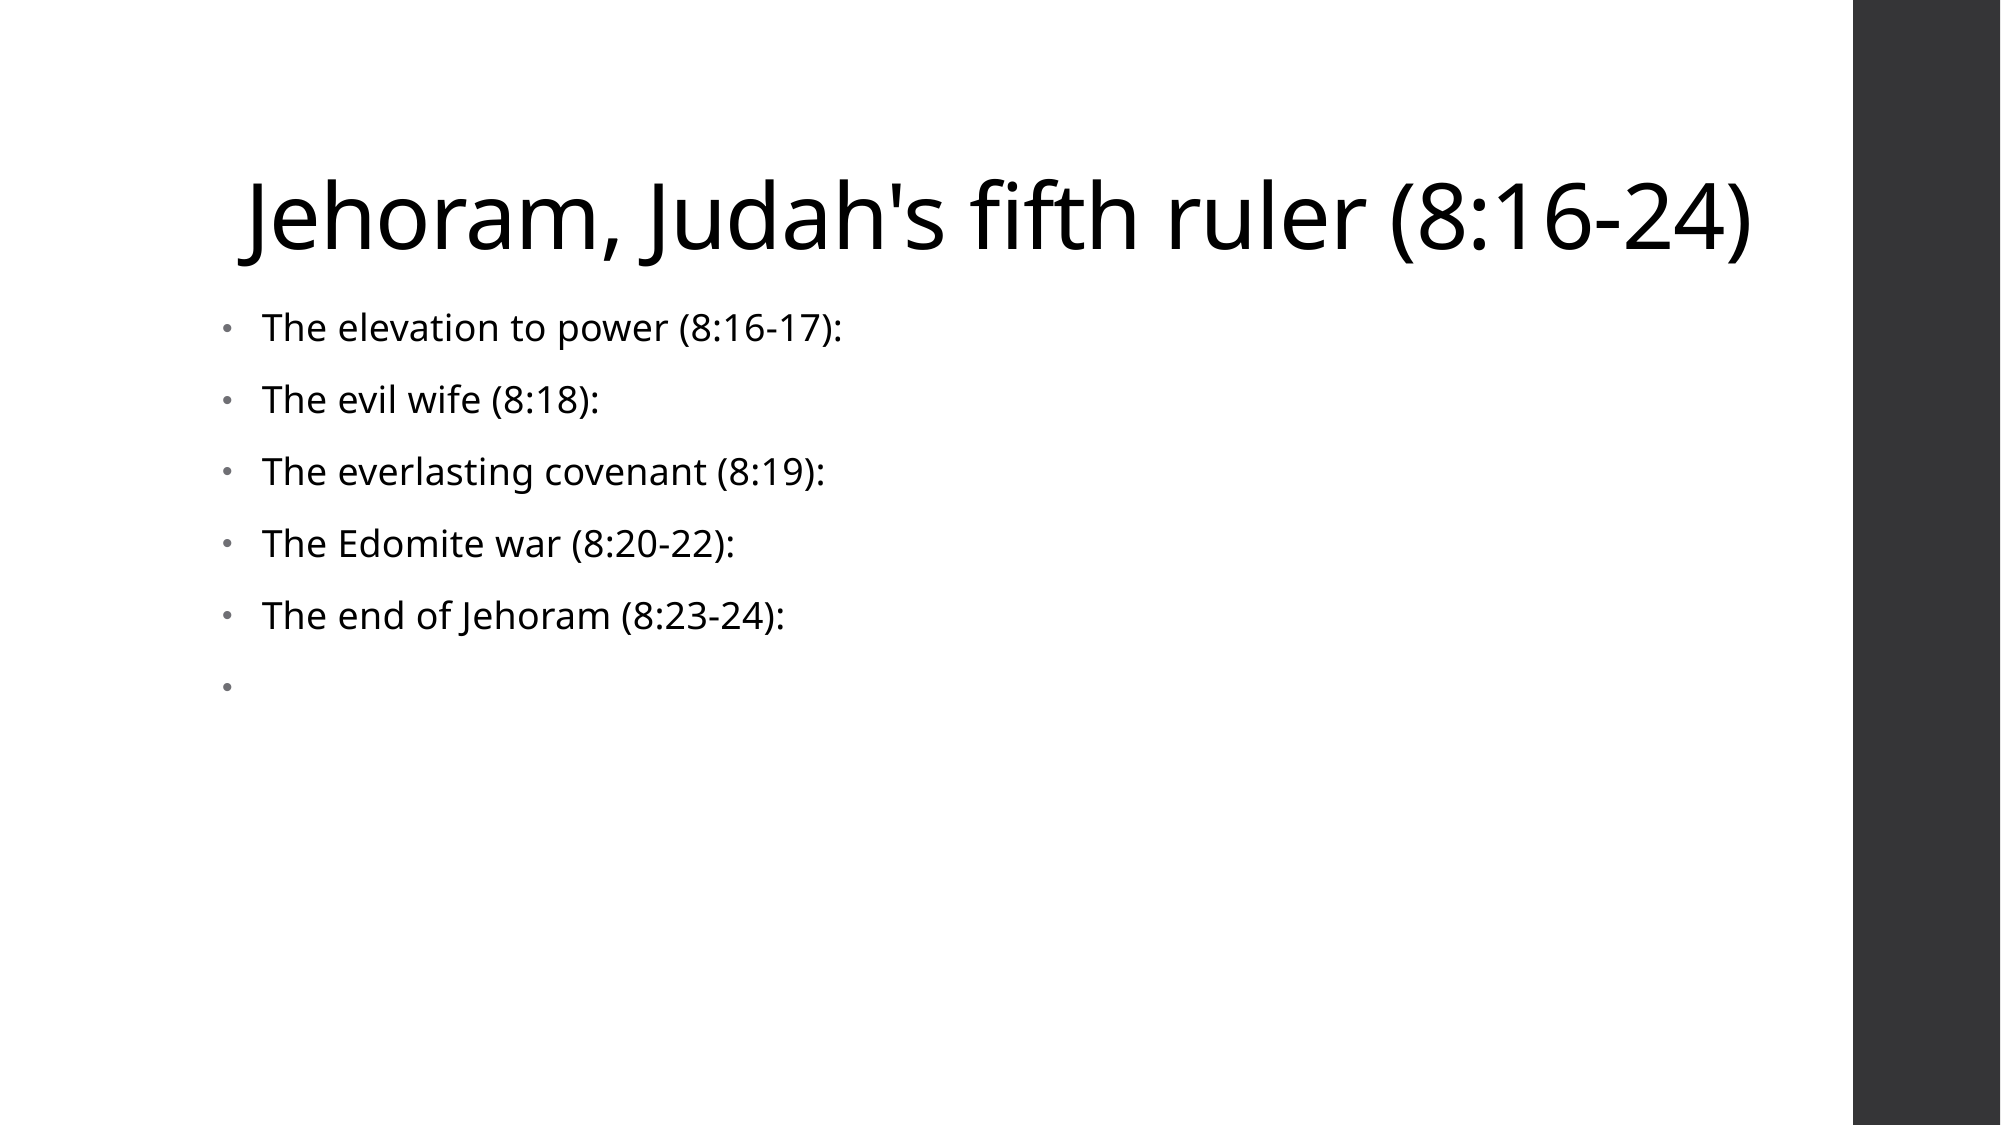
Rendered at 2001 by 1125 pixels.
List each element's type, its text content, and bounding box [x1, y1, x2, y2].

list The elevation to power (8:16-17): The evil wife (8:18): The everlasting covenant (8:19): The Edomite war (8:20-22): The end of Jehoram (8:23-24): [206, 299, 1617, 1014]
title Jehoram, Judah's fifth ruler (8:16-24) [206, 60, 1797, 278]
